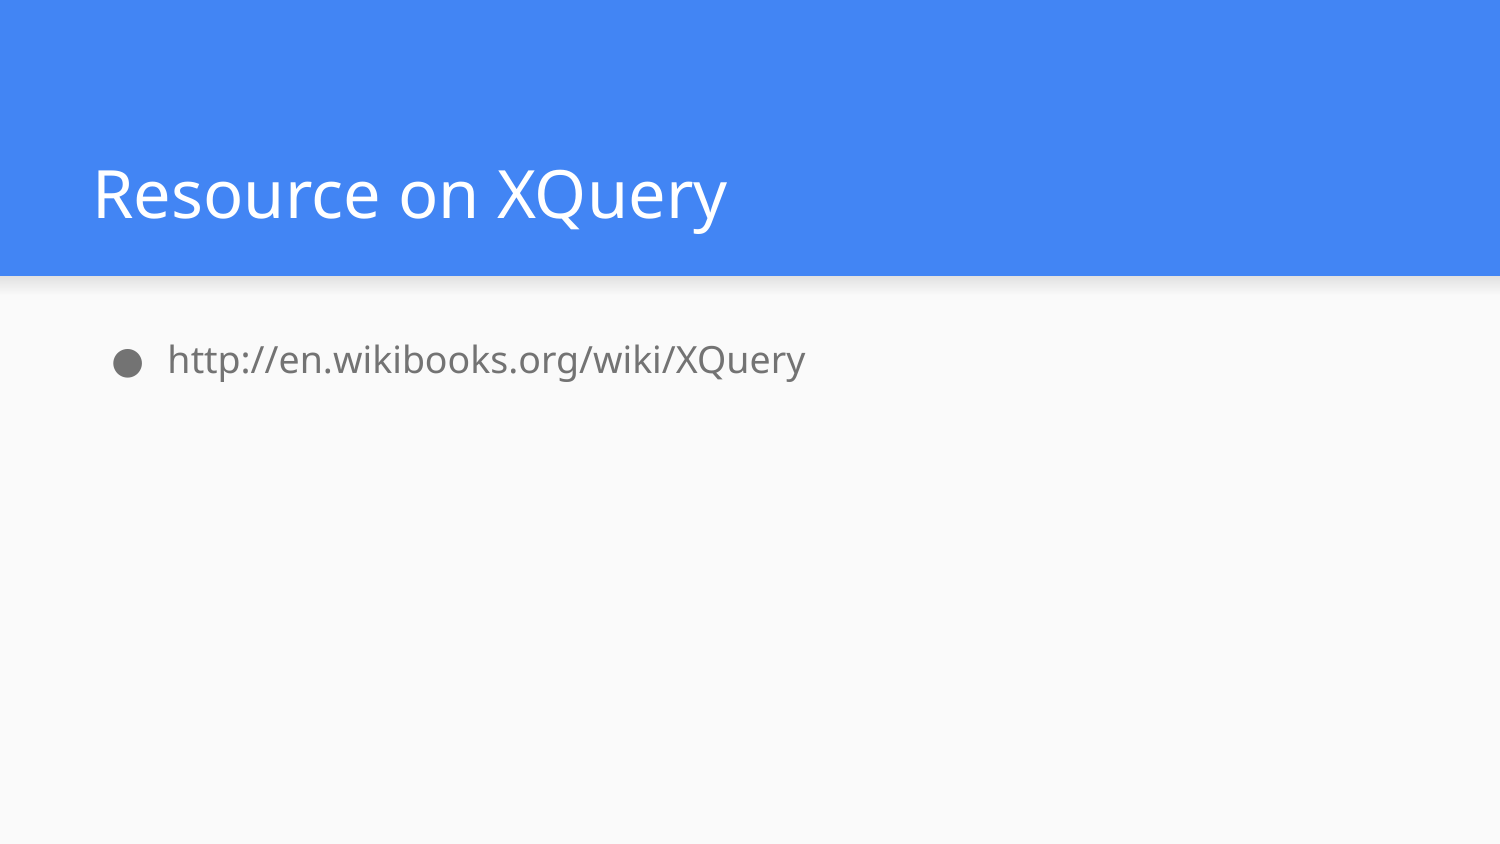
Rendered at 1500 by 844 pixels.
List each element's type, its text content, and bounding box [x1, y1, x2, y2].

list http://en.wikibooks.org/wiki/XQuery [77, 314, 1427, 760]
title Resource on XQuery [77, 121, 1427, 248]
